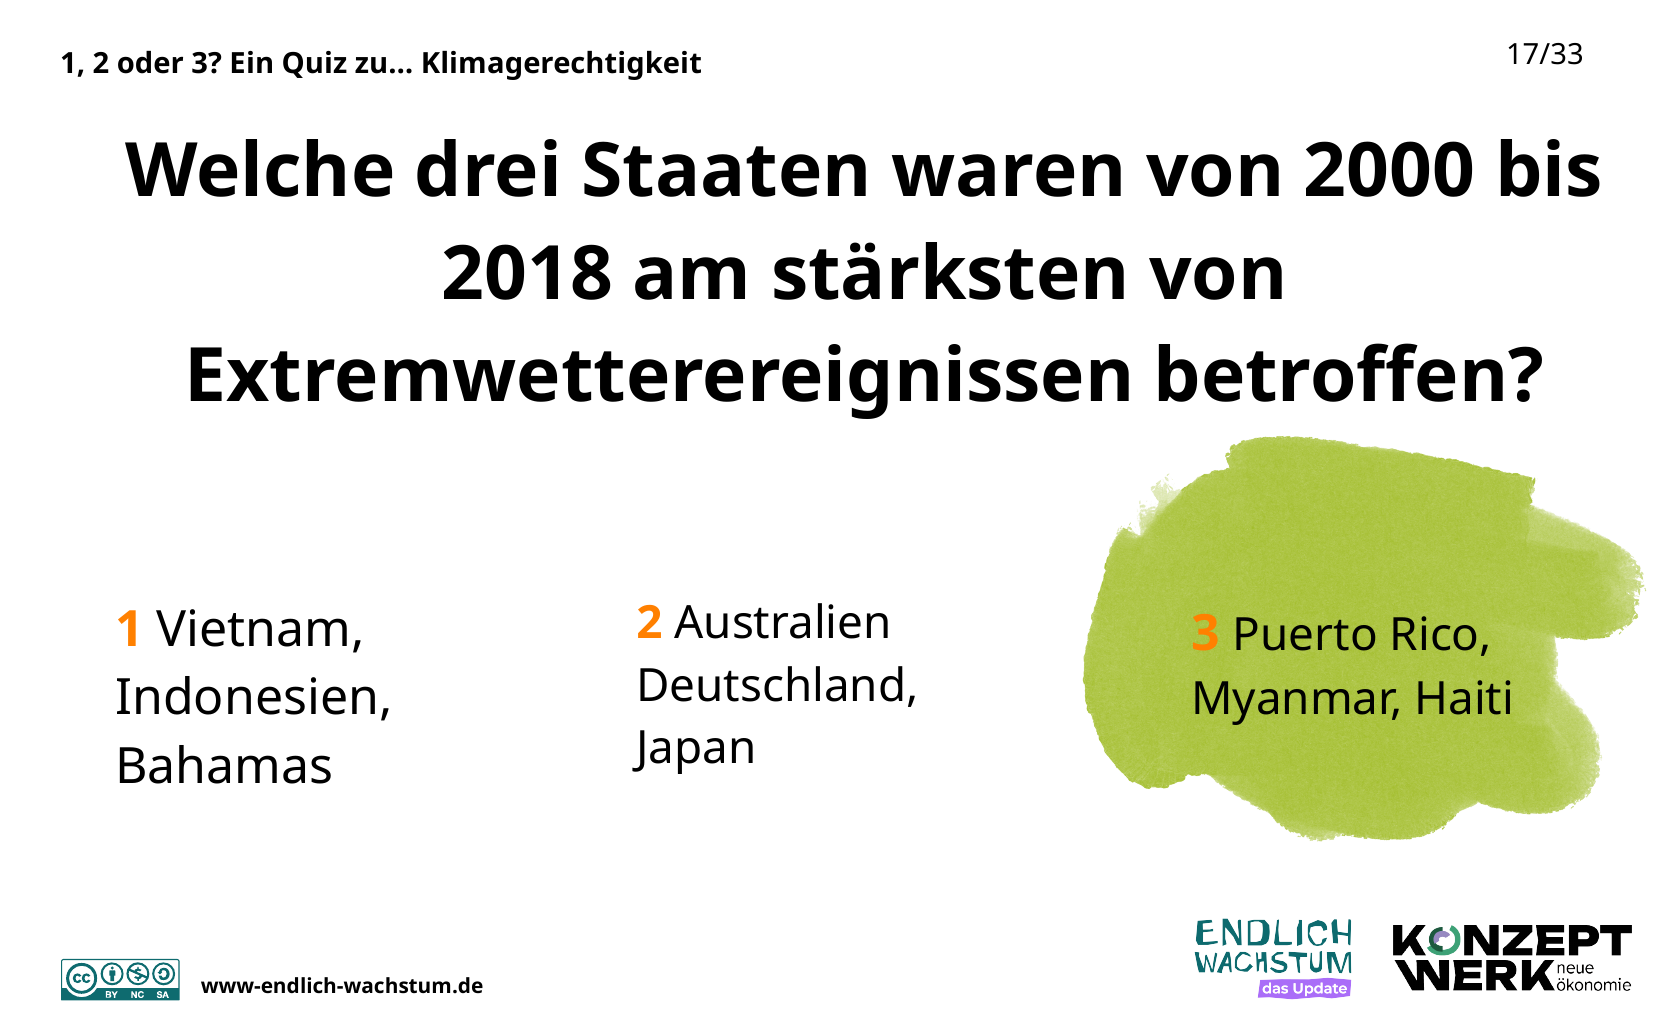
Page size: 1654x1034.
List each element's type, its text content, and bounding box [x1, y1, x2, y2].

text_box 1 Vietnam, Indonesien, Bahamas [29, 585, 491, 768]
text_box 2 Australien Deutschland, Japan [550, 582, 1012, 765]
text_box 3 Puerto Rico, Myanmar, Haiti [1105, 589, 1602, 835]
title Welche drei Staaten waren von 2000 bis 2018 am stärksten von Extremwetterereignissen betroffen? [125, 116, 1614, 540]
picture [1082, 435, 1647, 842]
picture [1387, 917, 1636, 997]
picture [1176, 900, 1374, 1011]
